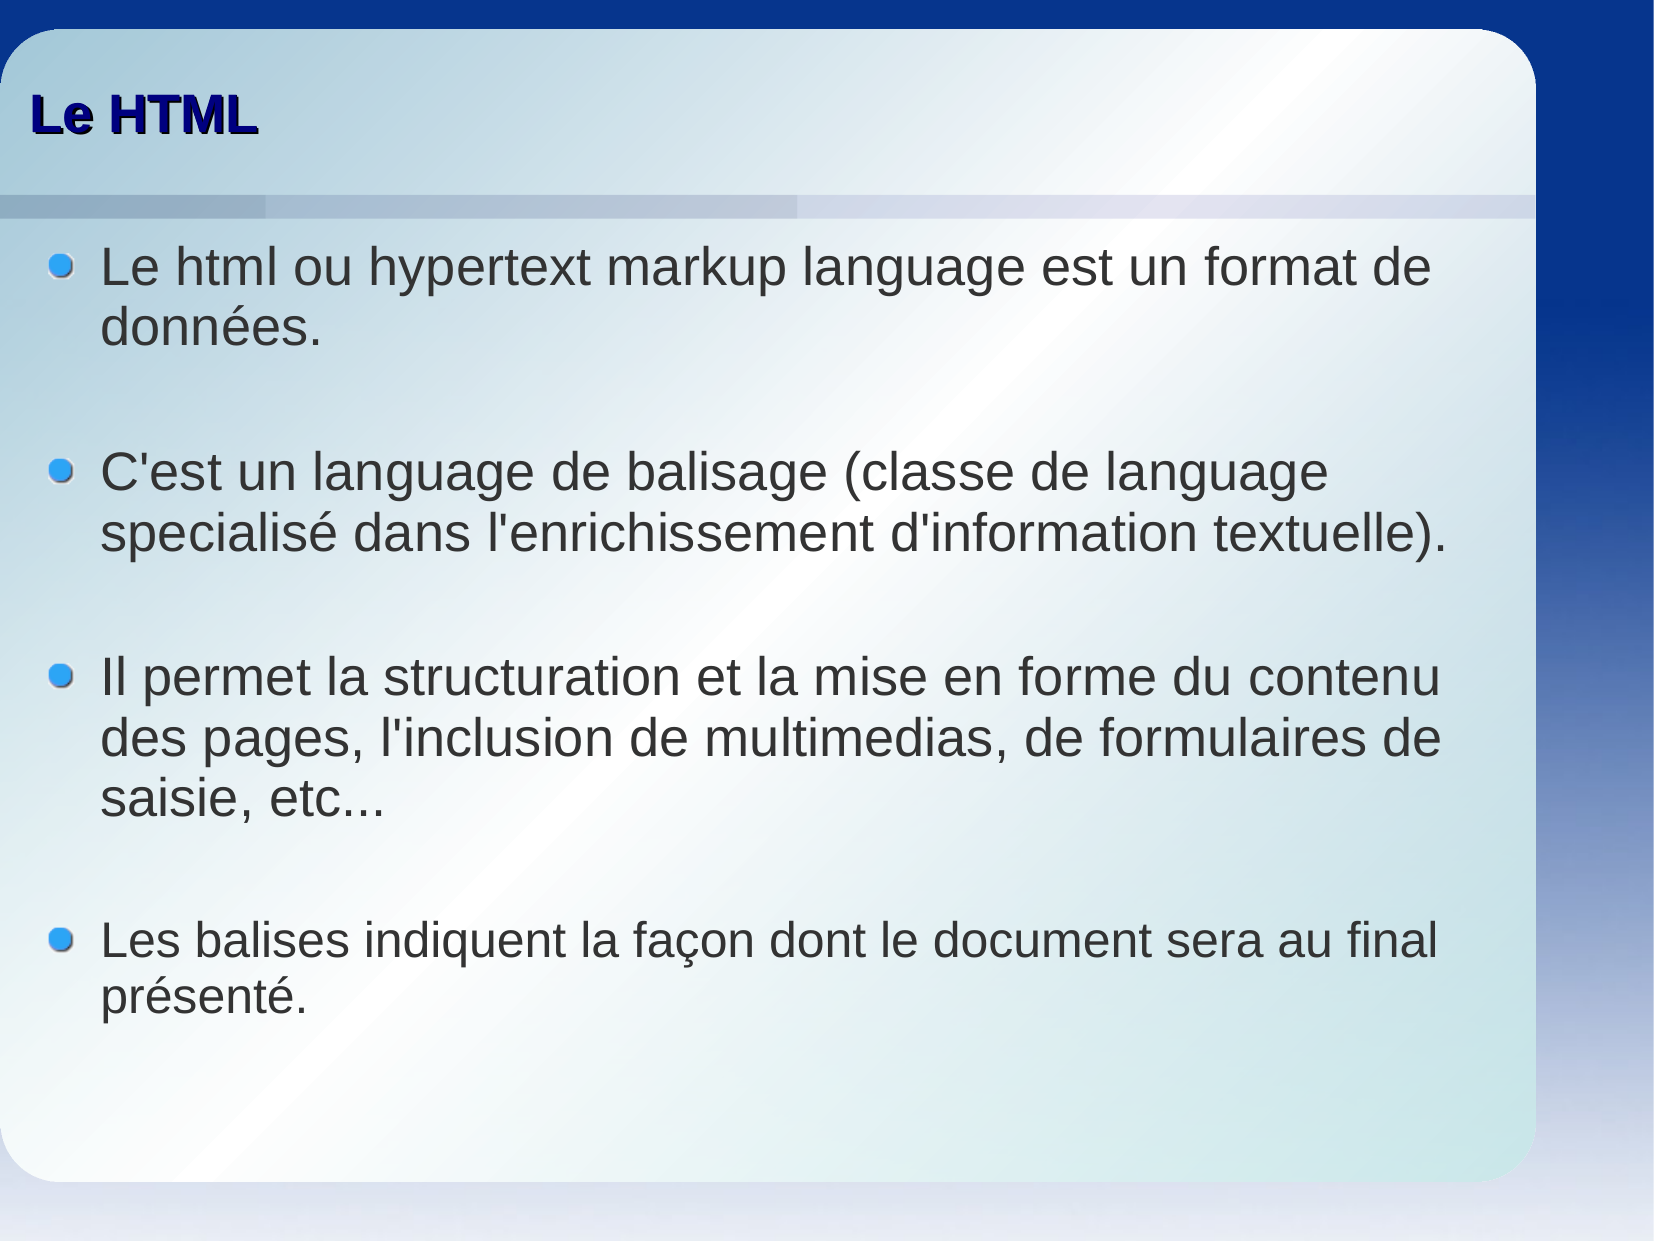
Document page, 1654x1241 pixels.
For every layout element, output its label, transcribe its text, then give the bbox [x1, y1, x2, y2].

list Le html ou hypertext markup language est un format de données. C'est un language de balisage (classe de language specialisé dans l'enrichissement d'information textuelle). Il permet la structuration et la mise en forme du contenu des pages, l'inclusion de multimedias, de formulaires de saisie, etc... Les balises indiquent la façon dont le document sera au final présenté. [29, 236, 1506, 1169]
text_box [0, 29, 1536, 1182]
picture [0, 0, 1654, 1241]
title Le HTML [29, 49, 1506, 178]
